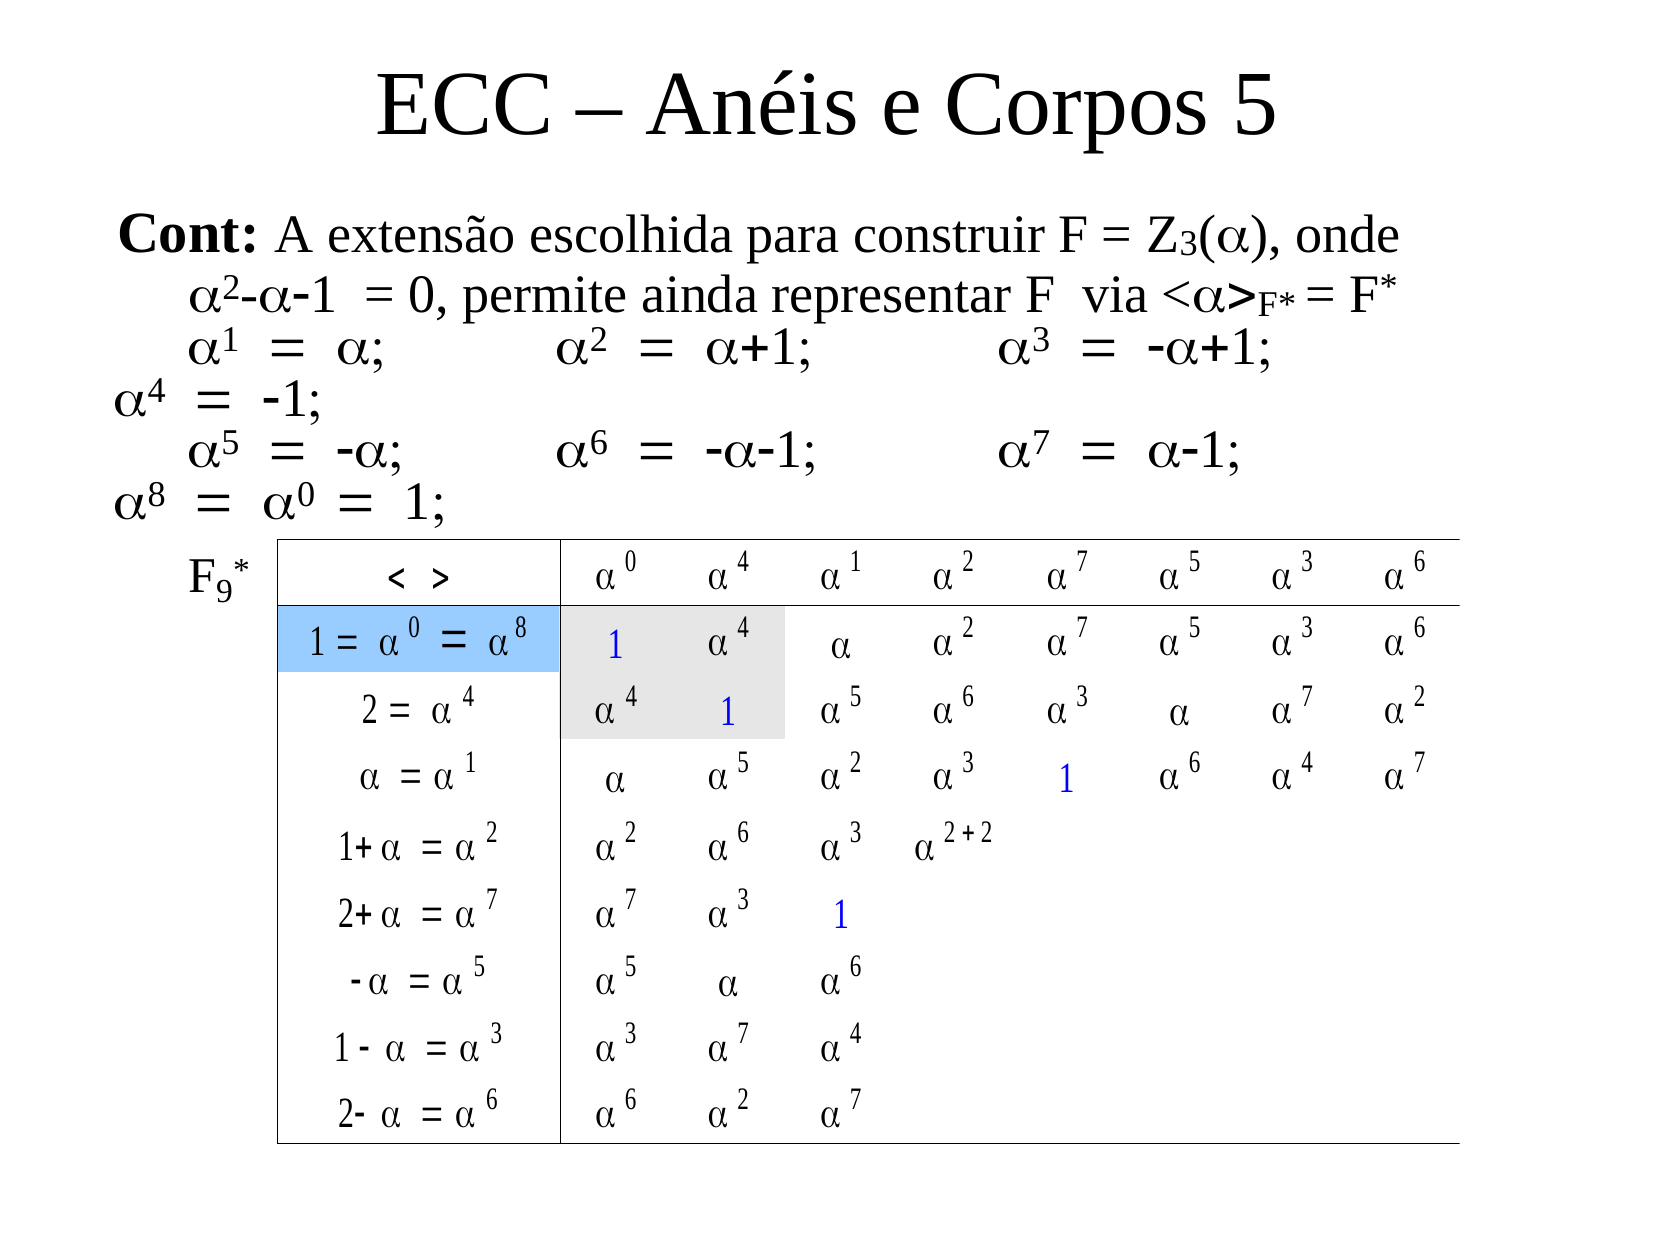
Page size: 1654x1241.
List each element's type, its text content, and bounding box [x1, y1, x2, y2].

text_box Cont: A extensão escolhida para construir F = Z3(), onde 2-= 0, permite ainda representar F via <F* = F*         [113, 200, 1588, 502]
text_box F9* [184, 547, 277, 644]
title ECC – Anéis e Corpos 5 [121, 0, 1534, 208]
chart [277, 538, 1460, 1145]
